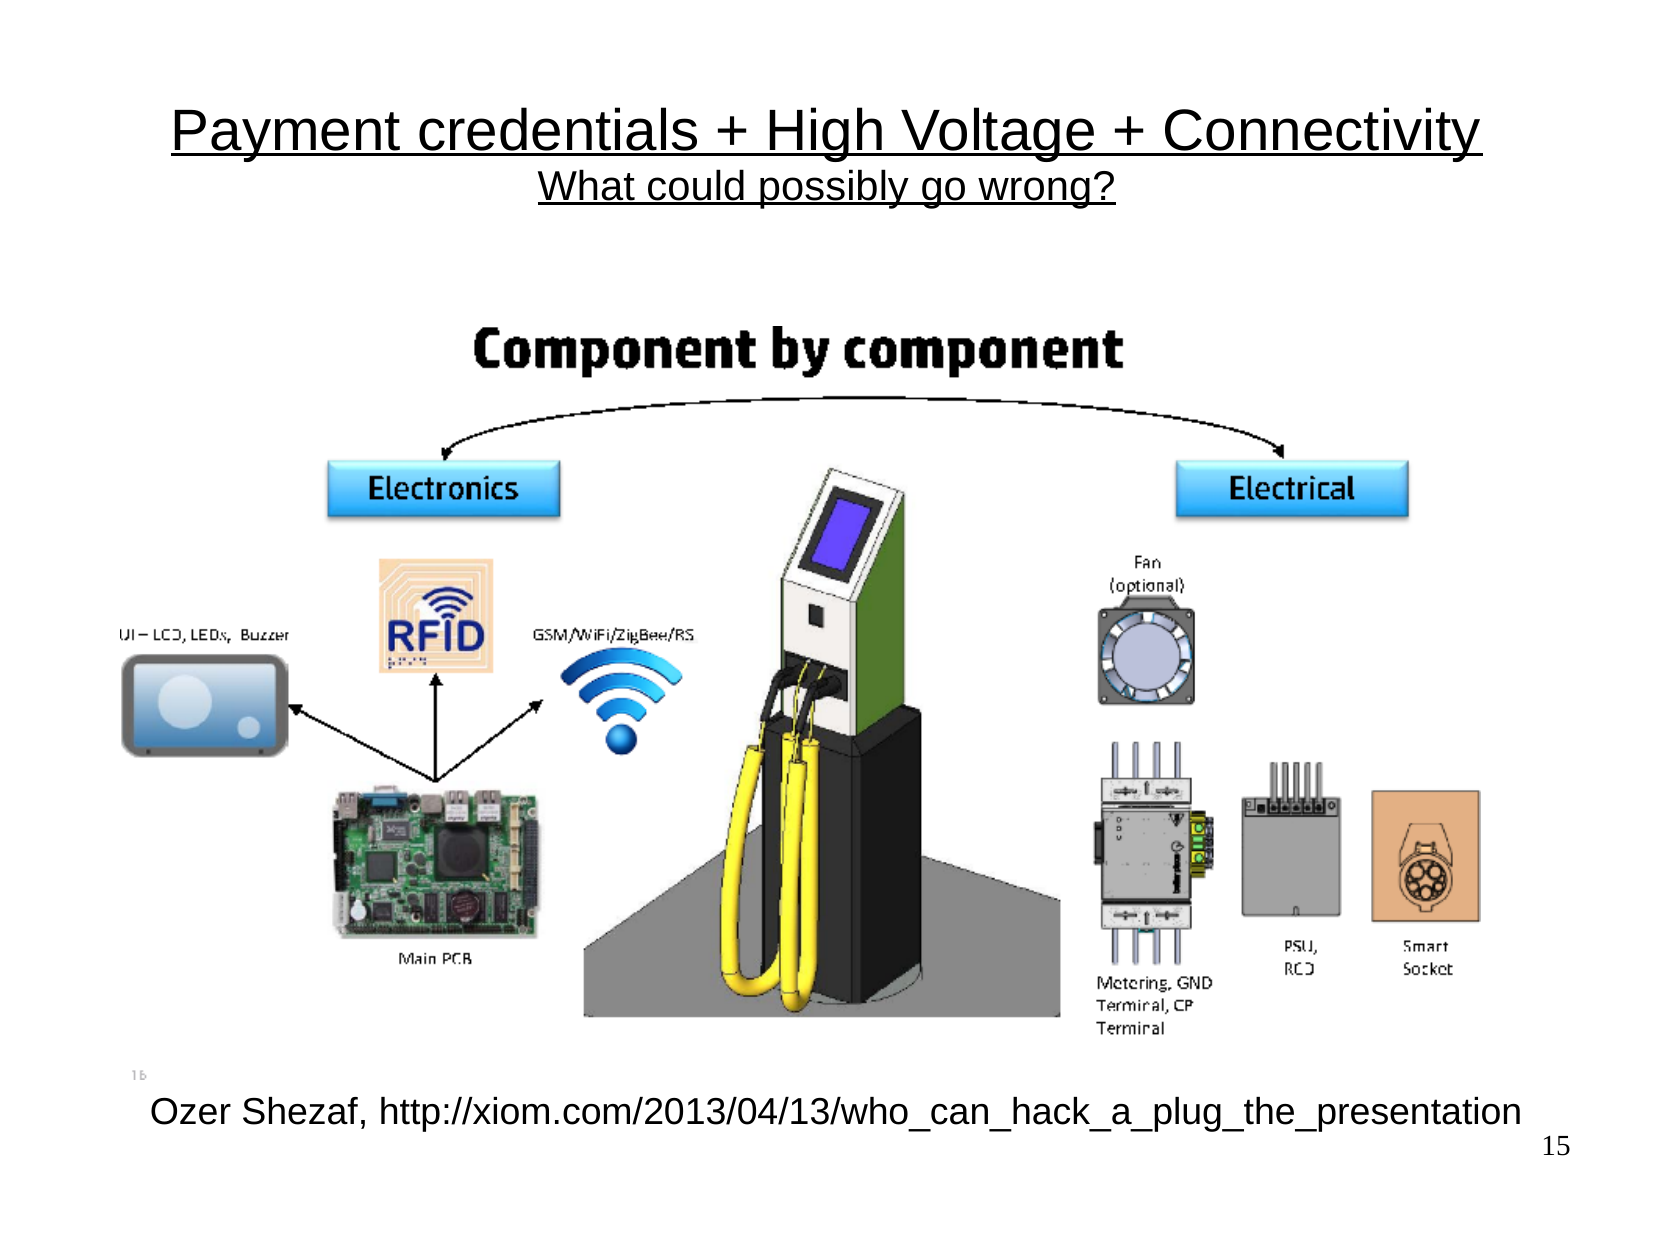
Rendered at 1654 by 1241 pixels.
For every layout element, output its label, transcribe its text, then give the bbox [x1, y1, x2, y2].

picture [120, 326, 1481, 1081]
title Payment credentials + High Voltage + Connectivity What could possibly go wrong? [82, 49, 1571, 257]
text_box Ozer Shezaf, http://xiom.com/2013/04/13/who_can_hack_a_plug_the_presentation [135, 1083, 1537, 1141]
